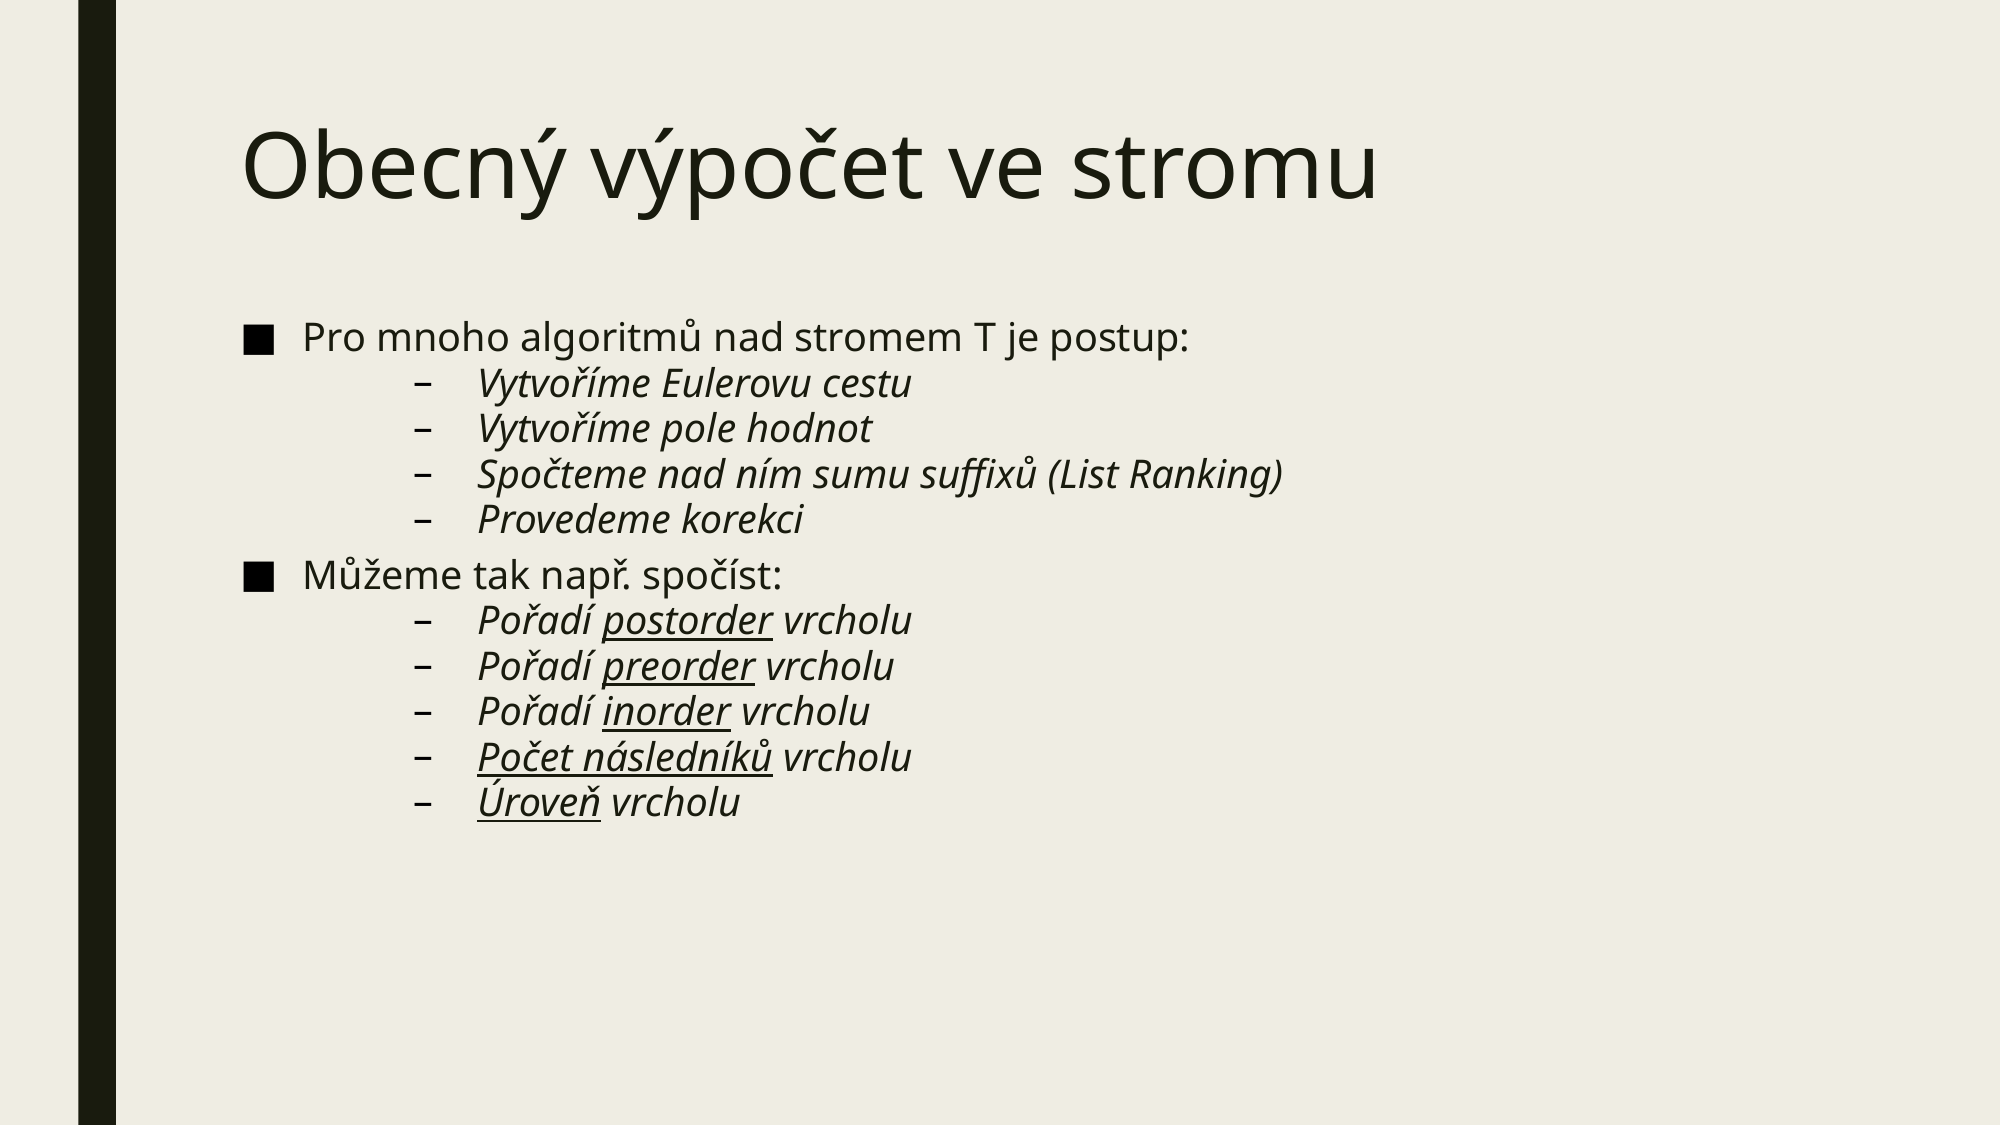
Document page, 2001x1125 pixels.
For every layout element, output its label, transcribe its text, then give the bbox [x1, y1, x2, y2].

list Pro mnoho algoritmů nad stromem T je postup: Vytvoříme Eulerovu cestu Vytvoříme pole hodnot Spočteme nad ním sumu suffixů (List Ranking) Provedeme korekci Můžeme tak např. spočíst: Pořadí postorder vrcholu Pořadí preorder vrcholu Pořadí inorder vrcholu Počet následníků vrcholu Úroveň vrcholu [225, 316, 1801, 904]
title Obecný výpočet ve stromu [225, 112, 1801, 316]
